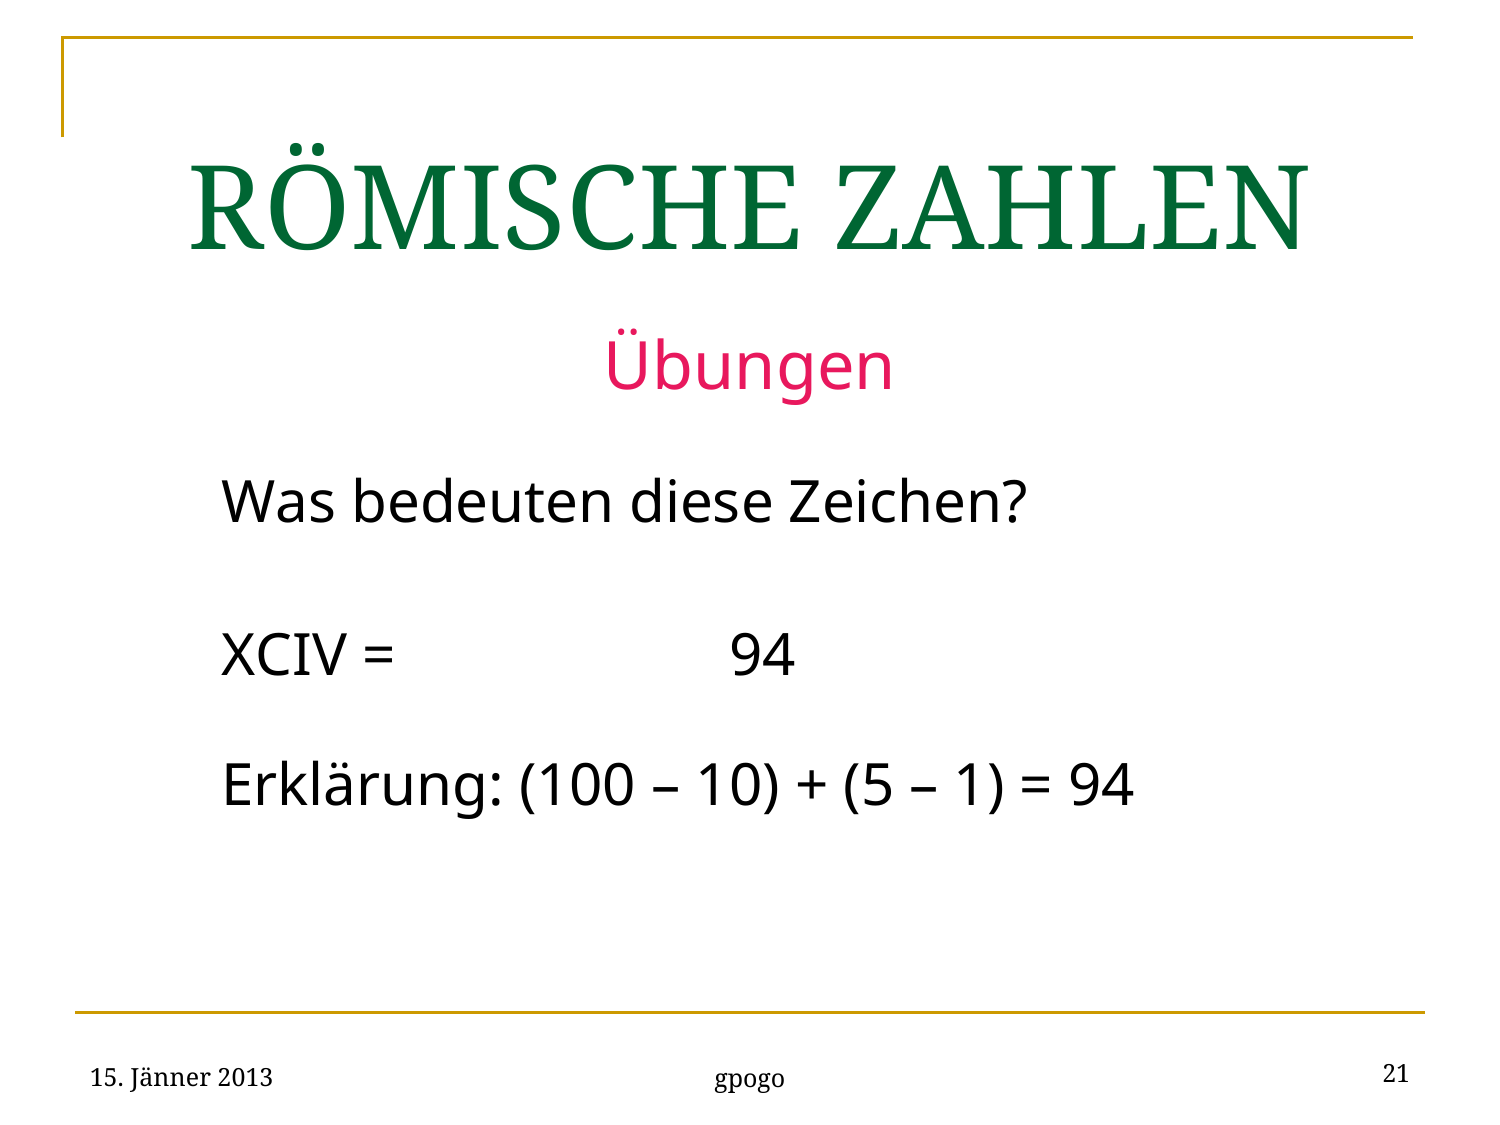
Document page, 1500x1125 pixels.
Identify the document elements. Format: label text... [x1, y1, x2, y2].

text_box XCIV = [206, 609, 573, 696]
text_box Übungen [437, 315, 1063, 411]
title RÖMISCHE ZAHLEN [141, 82, 1359, 279]
text_box 15. Jänner 2013 [74, 1024, 426, 1100]
text_box Was bedeuten diese Zeichen? [206, 456, 1294, 542]
text_box Erklärung: (100 – 10) + (5 – 1) = 94 [206, 739, 1294, 826]
text_box 94 [714, 609, 951, 696]
text_box gpogo [512, 1025, 988, 1101]
text_box <Nummer> [1074, 1024, 1426, 1100]
